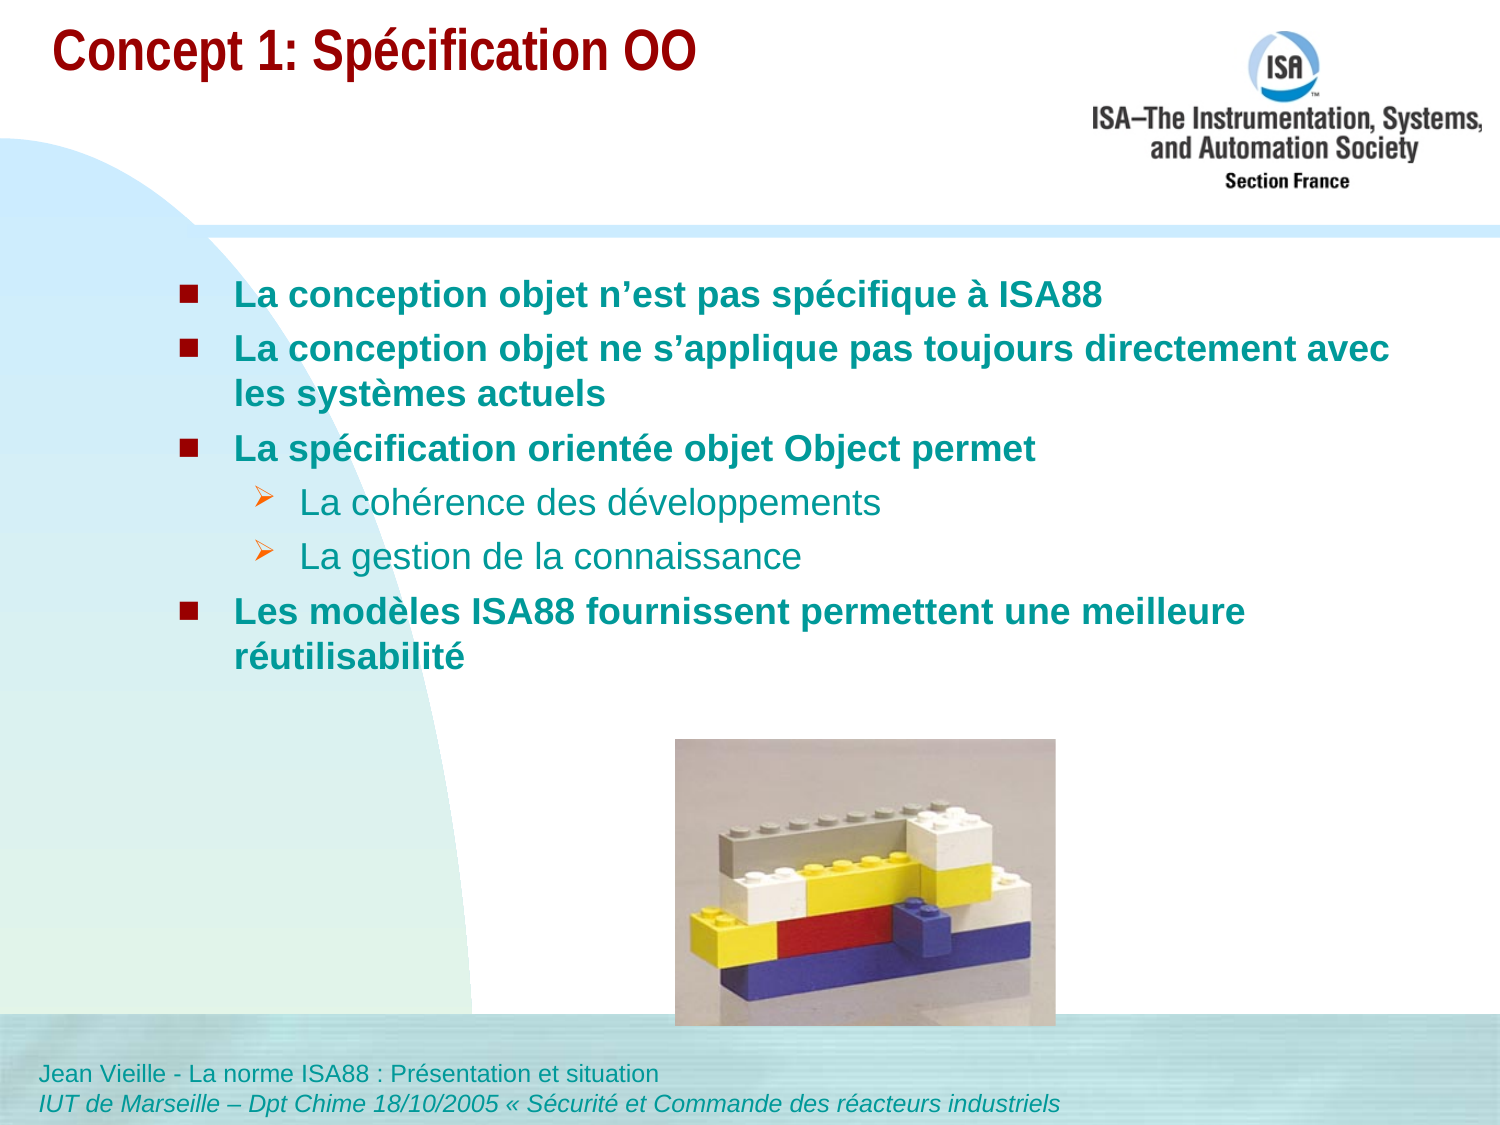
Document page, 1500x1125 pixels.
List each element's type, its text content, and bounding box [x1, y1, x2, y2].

picture [1092, 31, 1483, 194]
picture [0, 739, 1500, 1125]
title Concept 1: Spécification OO [37, 12, 1088, 201]
list La conception objet n’est pas spécifique à ISA88 La conception objet ne s’applique pas toujours directement avec les systèmes actuels La spécification orientée objet Object permet La cohérence des développements La gestion de la connaissance Les modèles ISA88 fournissent permettent une meilleure réutilisabilité [162, 262, 1453, 1000]
